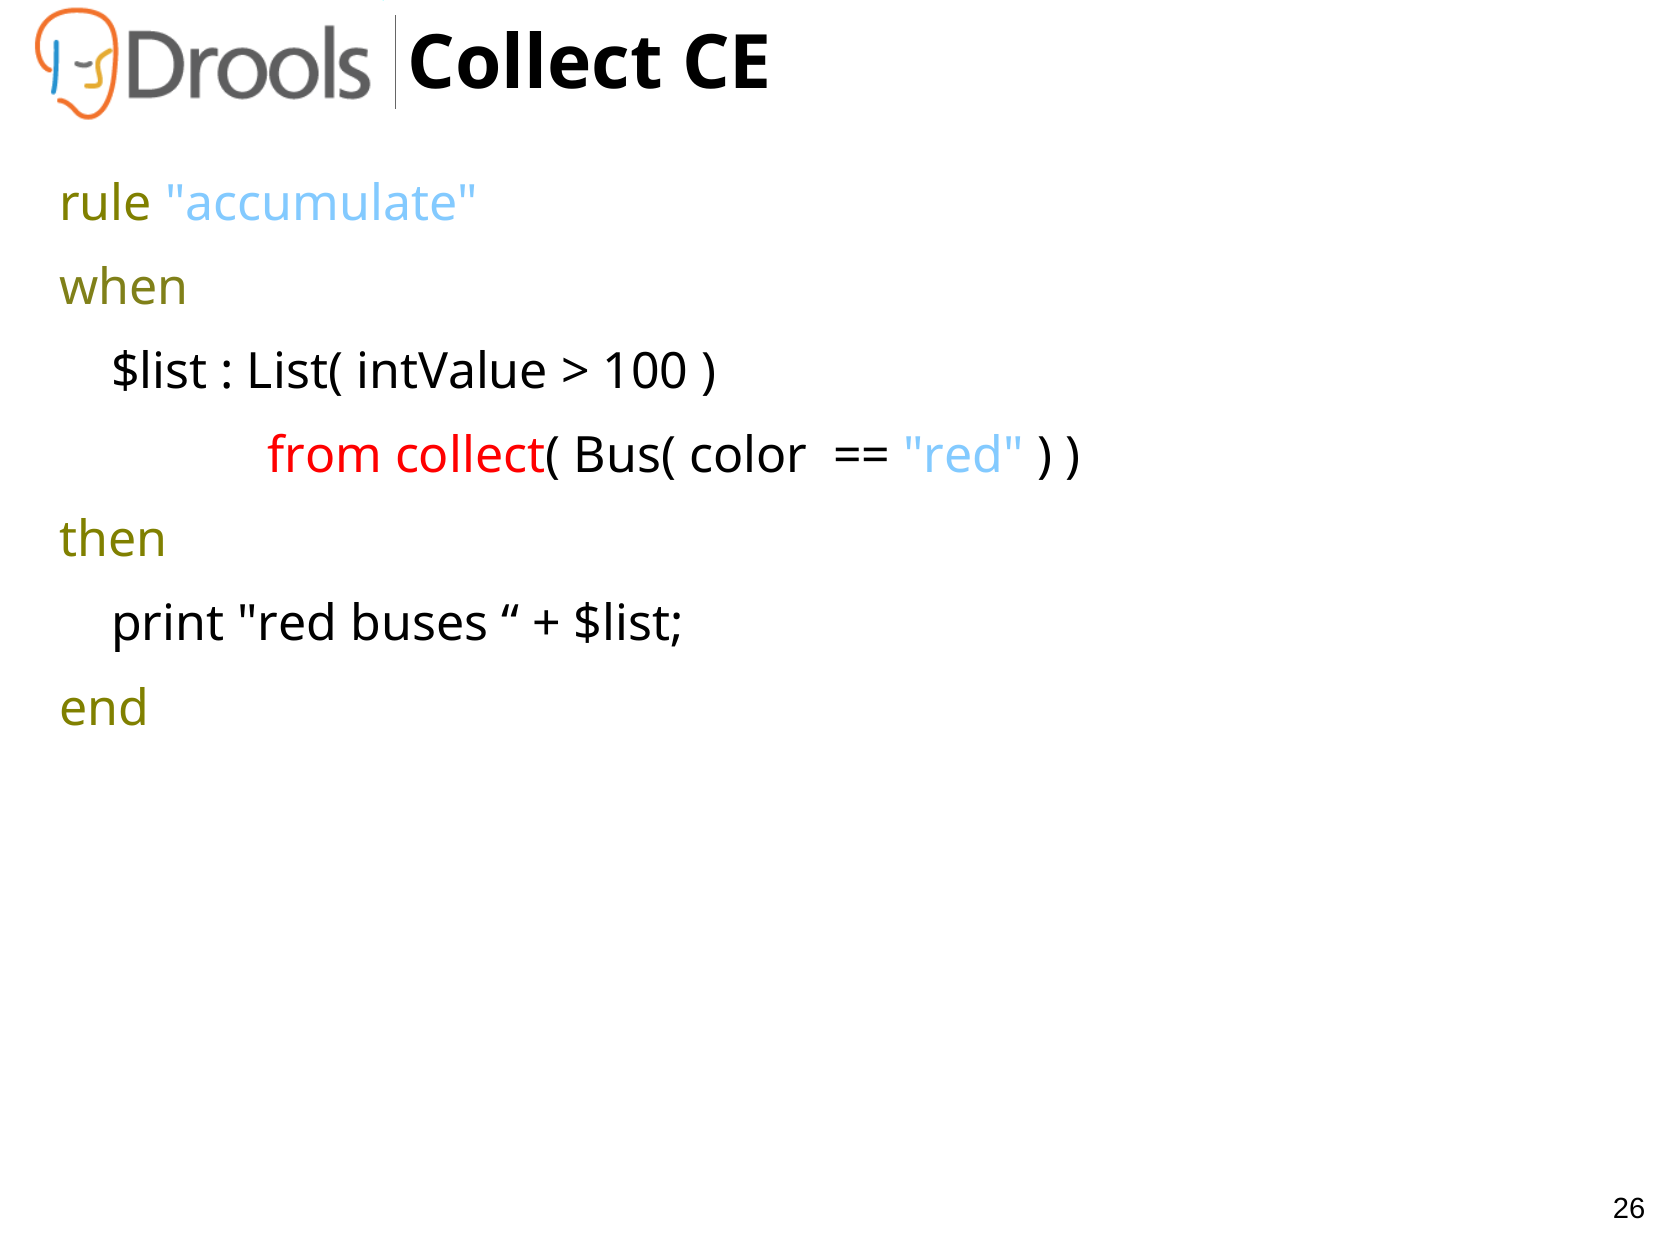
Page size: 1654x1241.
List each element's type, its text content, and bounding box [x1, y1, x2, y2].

title Collect CE [407, 6, 1618, 113]
picture [29, 0, 384, 126]
list rule "accumulate" when $list : List( intValue > 100 ) from collect( Bus( color == "red" ) ) then print "red buses “ + $list; end [59, 166, 1517, 934]
